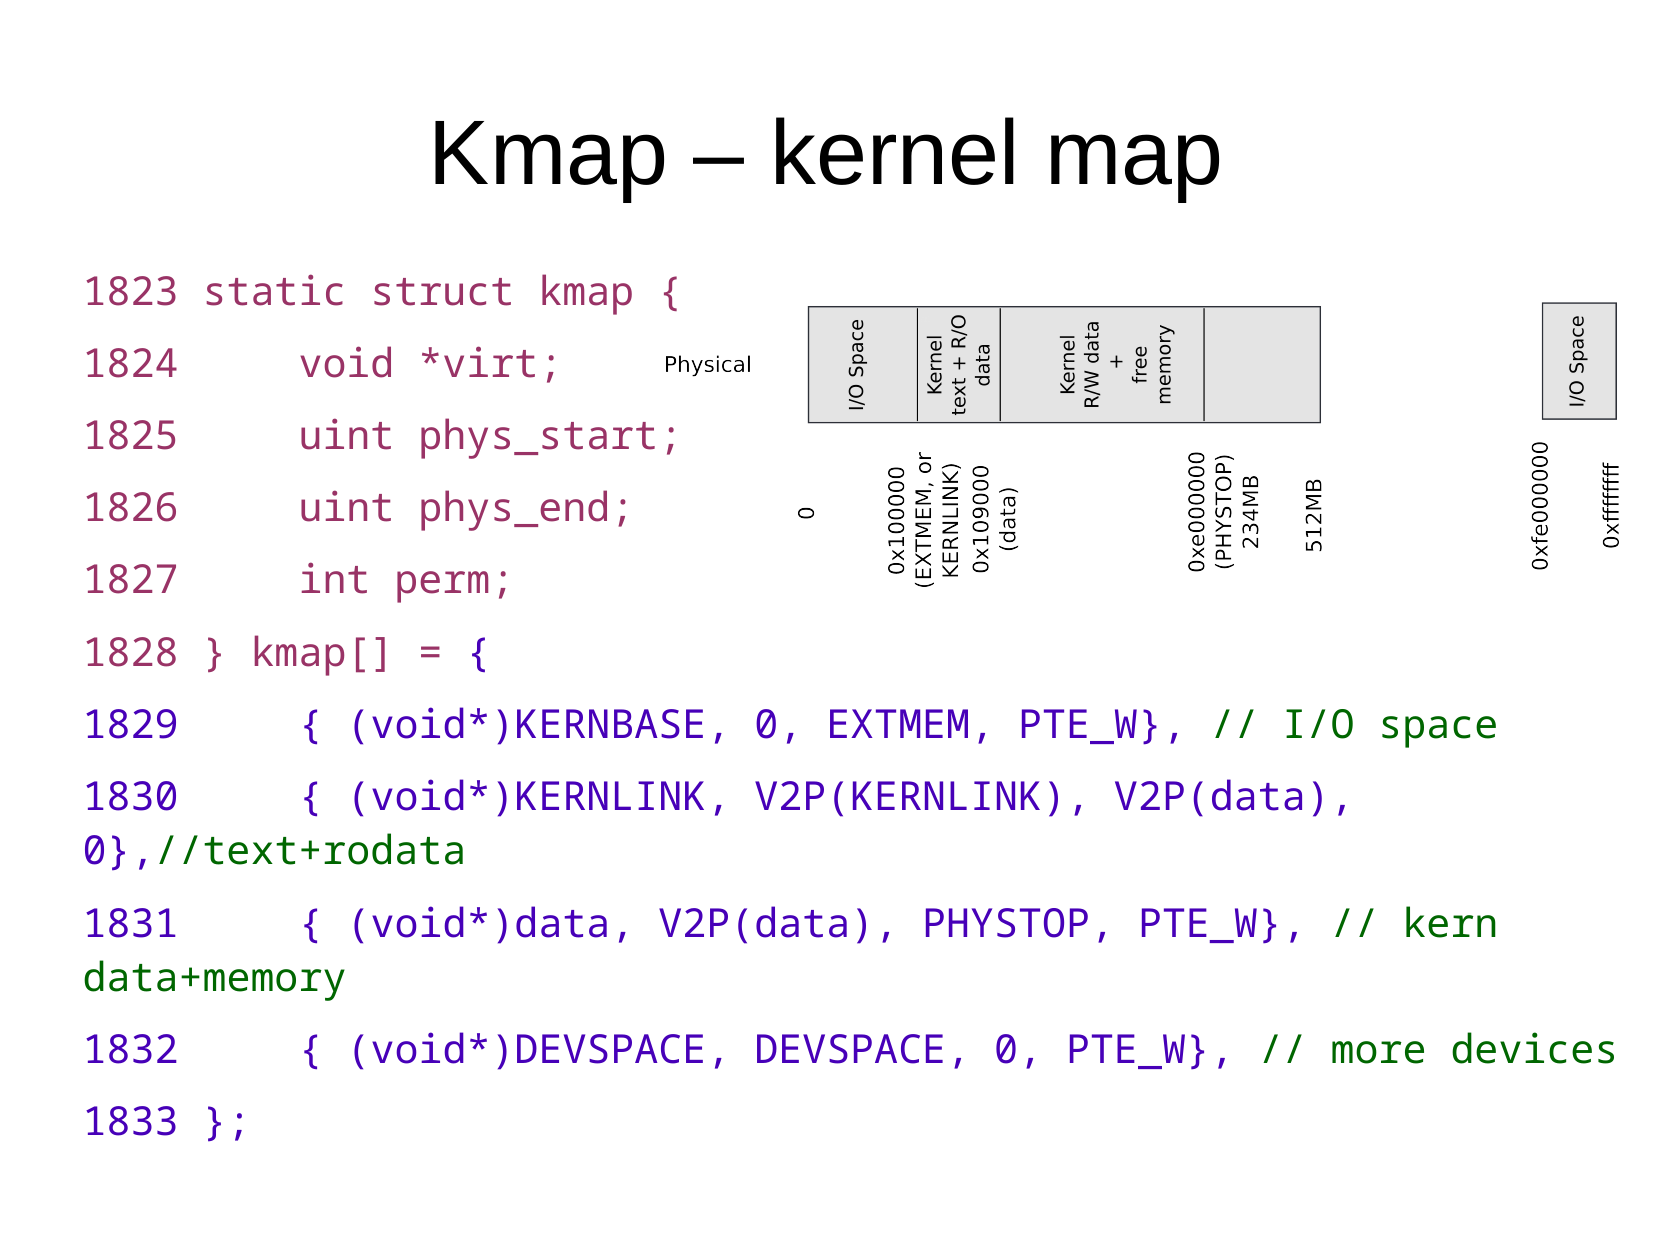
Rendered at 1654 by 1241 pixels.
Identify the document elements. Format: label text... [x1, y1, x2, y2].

list 1823 static struct kmap { 1824 void *virt; 1825 uint phys_start; 1826 uint phys_end; 1827 int perm; 1828 } kmap[] = { 1829 { (void*)KERNBASE, 0, EXTMEM, PTE_W}, // I/O space 1830 { (void*)KERNLINK, V2P(KERNLINK), V2P(data), 0},//text+rodata 1831 { (void*)data, V2P(data), PHYSTOP, PTE_W}, // kern data+memory 1832 { (void*)DEVSPACE, DEVSPACE, 0, PTE_W}, // more devices 1833 }; [82, 262, 1651, 1163]
title Kmap – kernel map [82, 49, 1571, 257]
picture [666, 301, 1619, 587]
